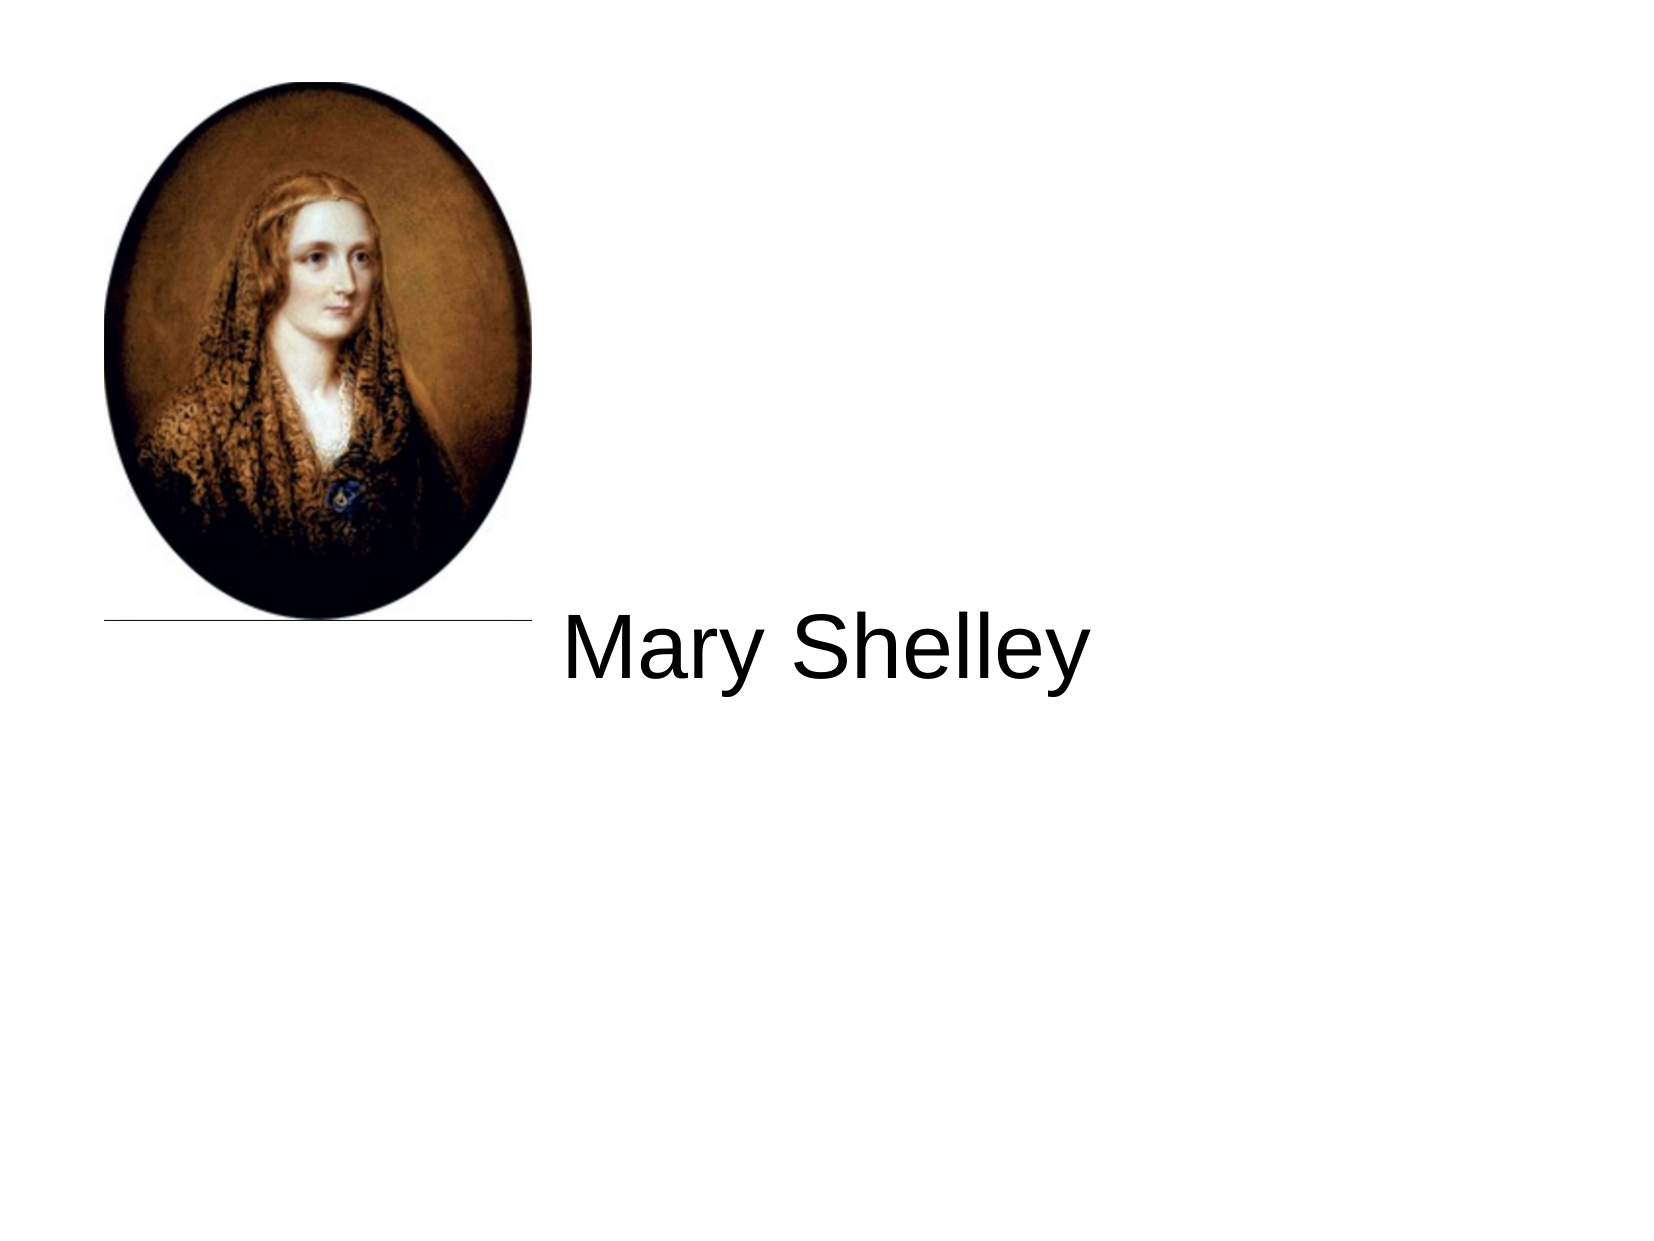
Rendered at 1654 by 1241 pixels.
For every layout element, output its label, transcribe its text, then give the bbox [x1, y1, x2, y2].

title Mary Shelley [82, 543, 1571, 751]
picture [104, 82, 532, 621]
